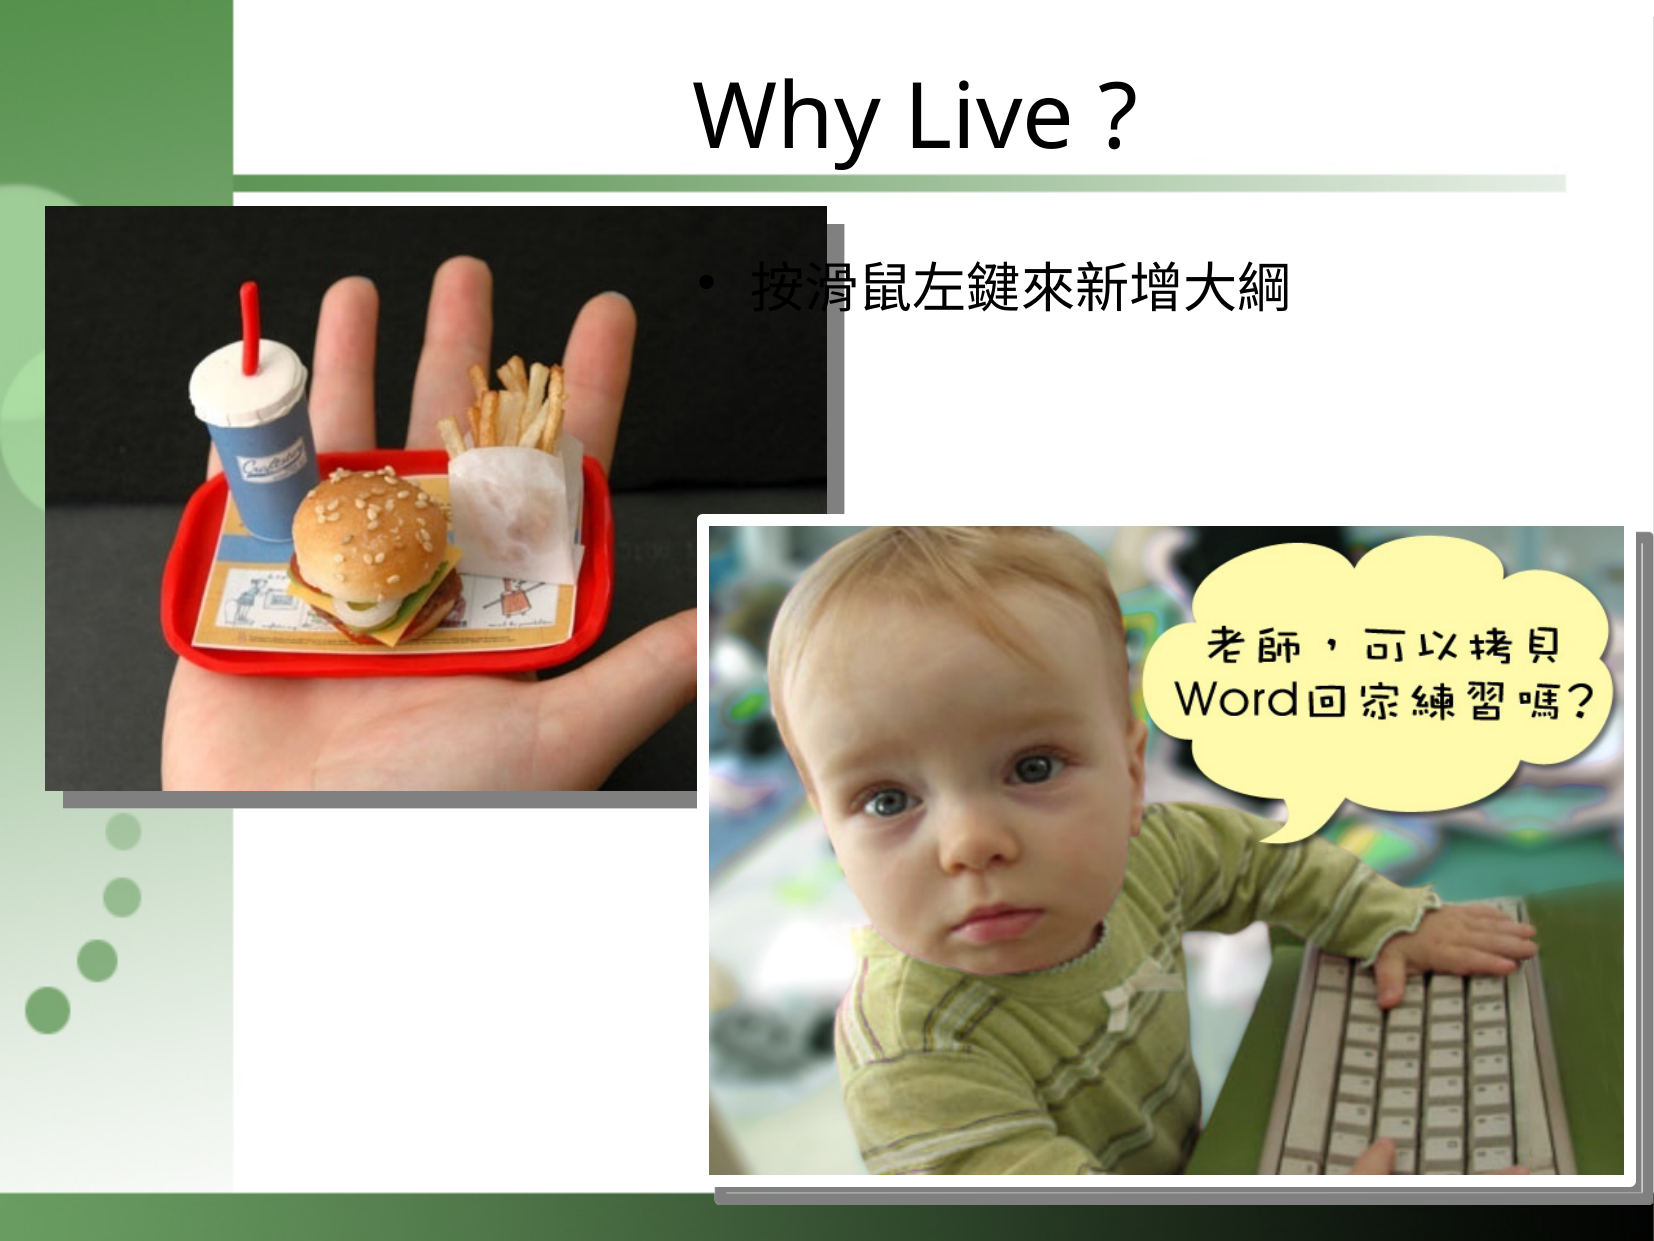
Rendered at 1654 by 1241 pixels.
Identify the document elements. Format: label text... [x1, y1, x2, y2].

picture [708, 525, 1625, 1176]
picture [0, 0, 1654, 1241]
list 按滑鼠左鍵來新增大綱 [679, 244, 1595, 384]
title Why Live ? [236, 49, 1595, 178]
